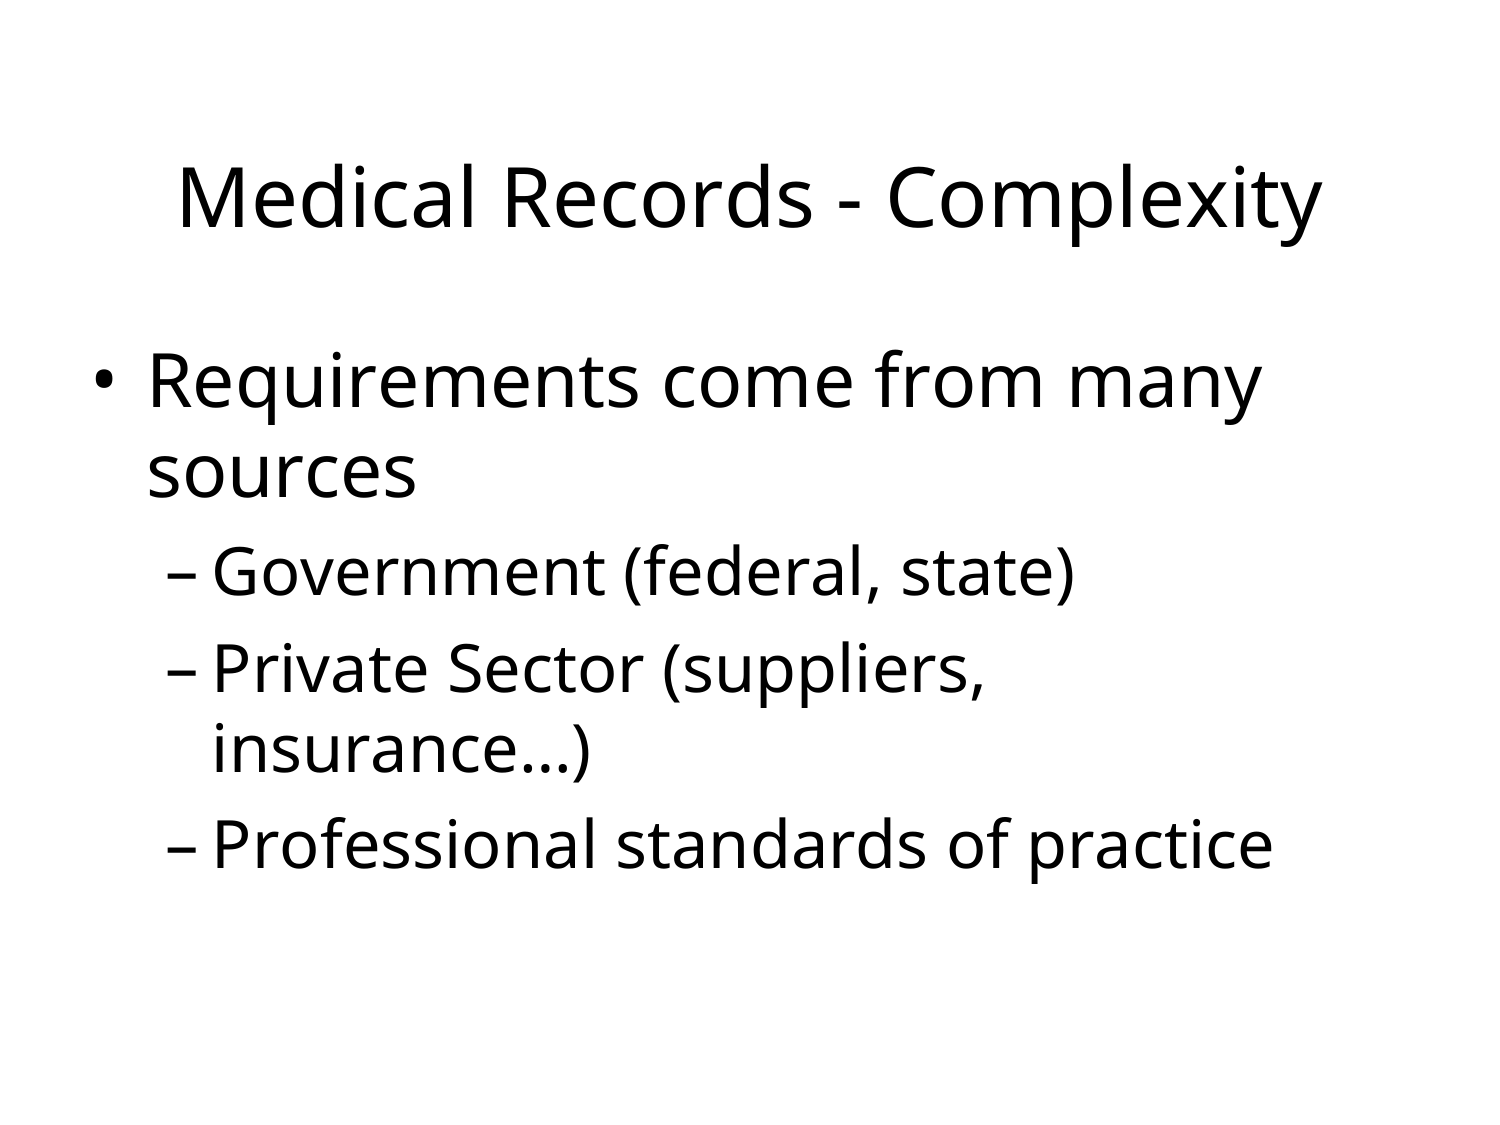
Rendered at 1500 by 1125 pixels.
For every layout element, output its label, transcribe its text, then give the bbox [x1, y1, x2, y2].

list Requirements come from many sources Government (federal, state) Private Sector (suppliers, insurance…) Professional standards of practice [74, 324, 1388, 1001]
title Medical Records - Complexity [112, 99, 1388, 288]
